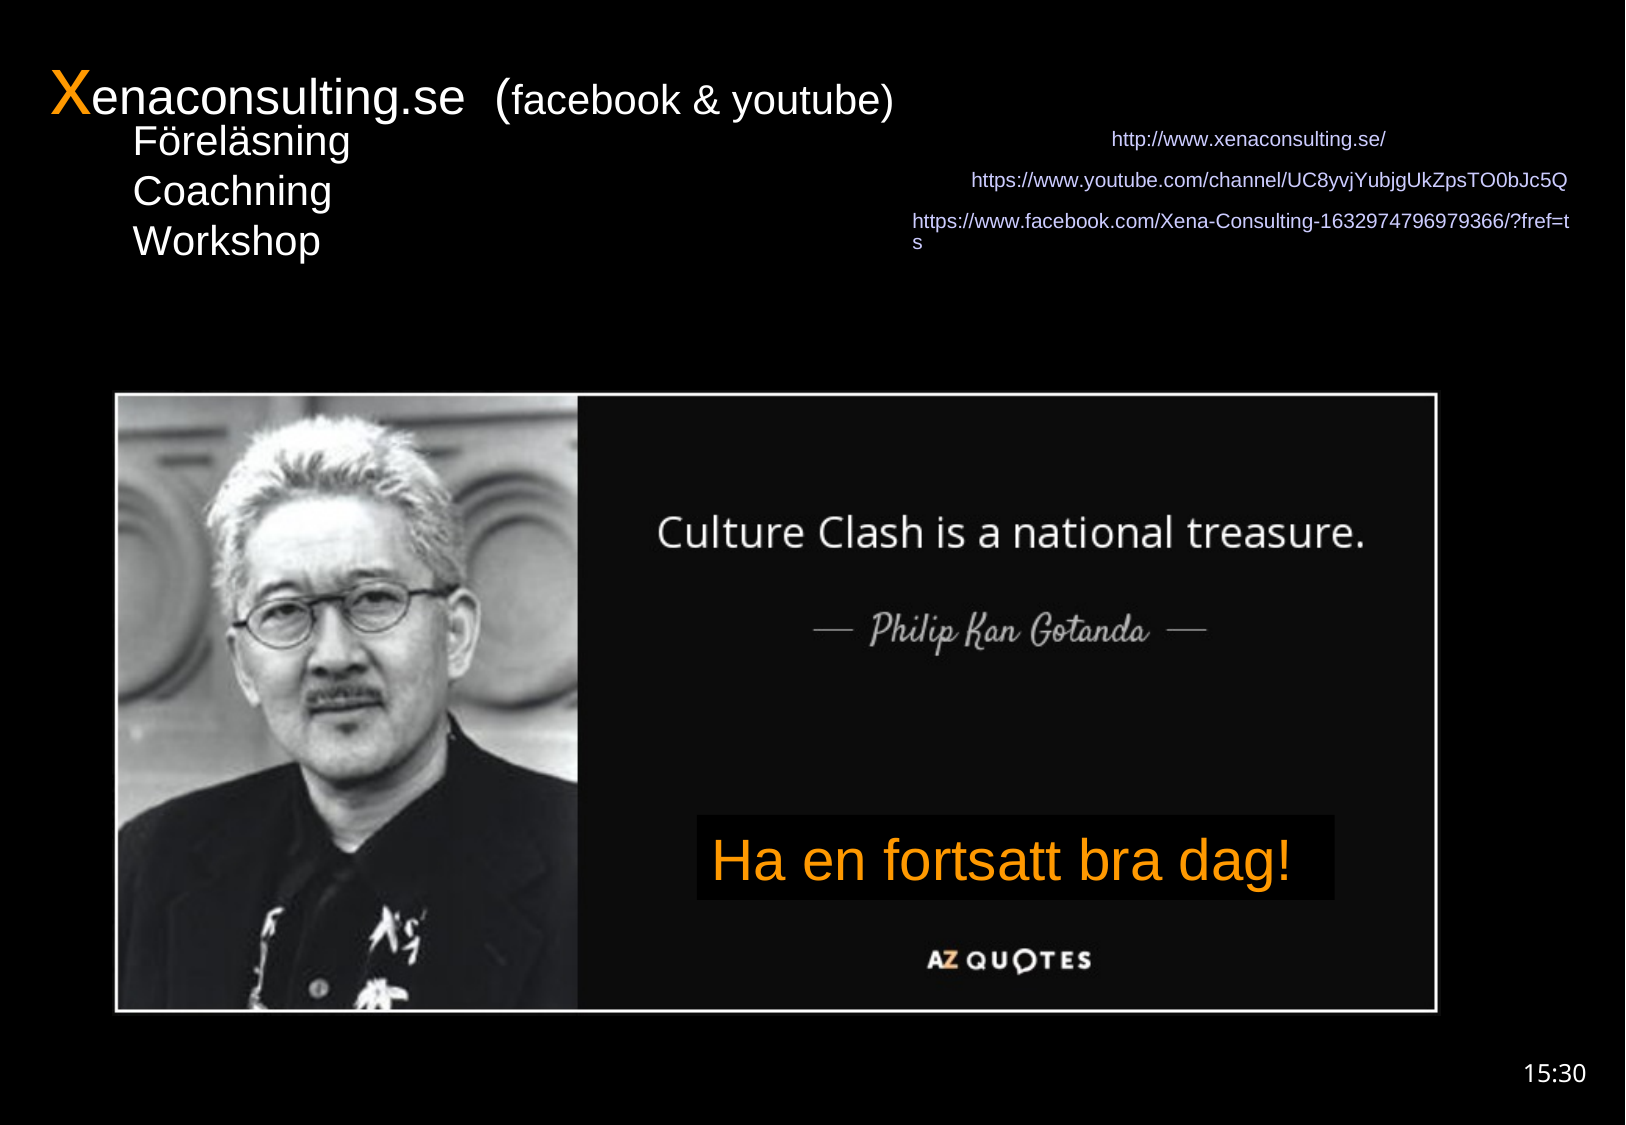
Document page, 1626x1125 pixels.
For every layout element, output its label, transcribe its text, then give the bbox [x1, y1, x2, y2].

text_box https://www.youtube.com/channel/UC8yvjYubjgUkZpsTO0bJc5Q [956, 159, 1626, 225]
text_box https://www.facebook.com/Xena-Consulting-1632974796979366/?fref=ts [897, 200, 1595, 266]
text_box xenaconsulting.se (facebook & youtube) [35, 23, 922, 107]
text_box Föreläsning Coachning Workshop [60, 106, 378, 272]
text_box 15:30 [1518, 1042, 1619, 1103]
picture [112, 390, 1441, 1016]
text_box Ha en fortsatt bra dag! [696, 814, 1335, 900]
text_box http://www.xenaconsulting.se/ [1096, 118, 1430, 159]
